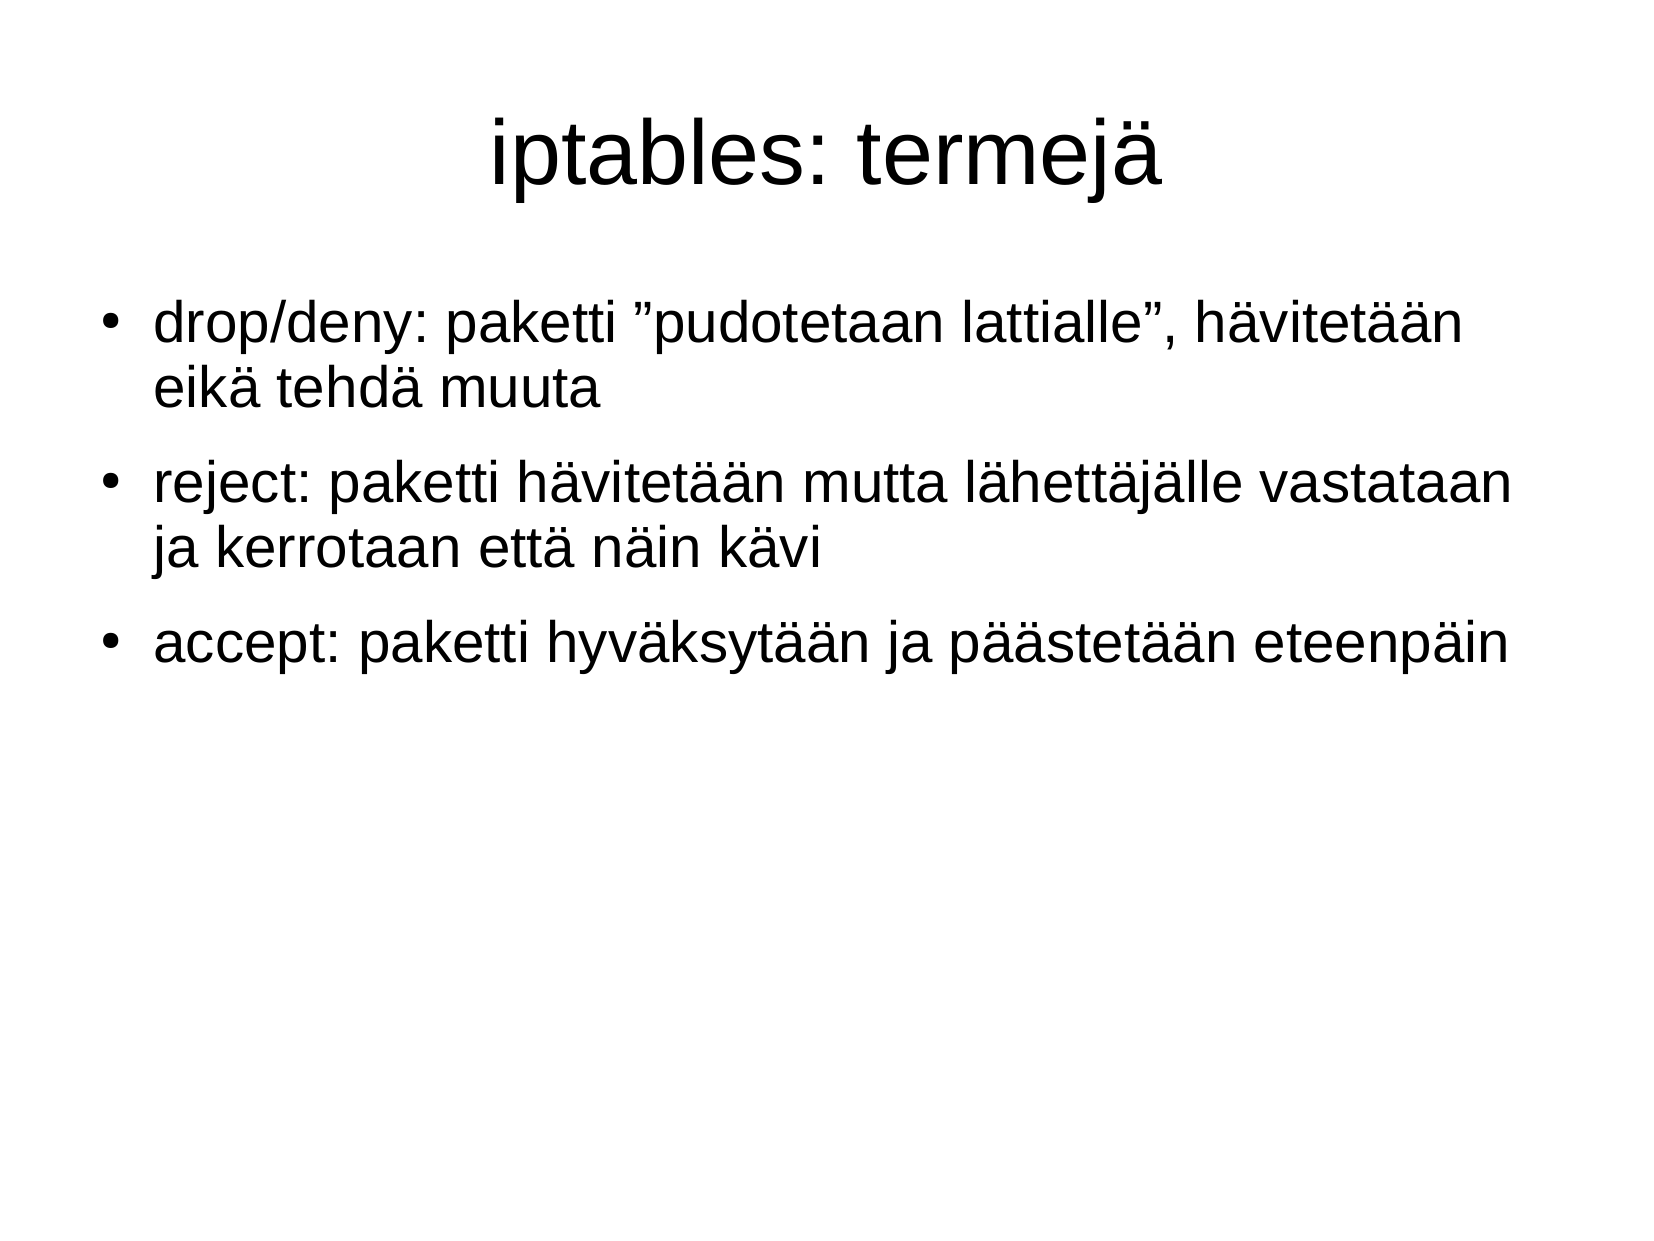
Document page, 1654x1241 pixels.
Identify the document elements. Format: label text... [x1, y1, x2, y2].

list drop/deny: paketti ”pudotetaan lattialle”, hävitetään eikä tehdä muuta reject: paketti hävitetään mutta lähettäjälle vastataan ja kerrotaan että näin kävi accept: paketti hyväksytään ja päästetään eteenpäin [82, 290, 1571, 1010]
title iptables: termejä [82, 49, 1571, 257]
